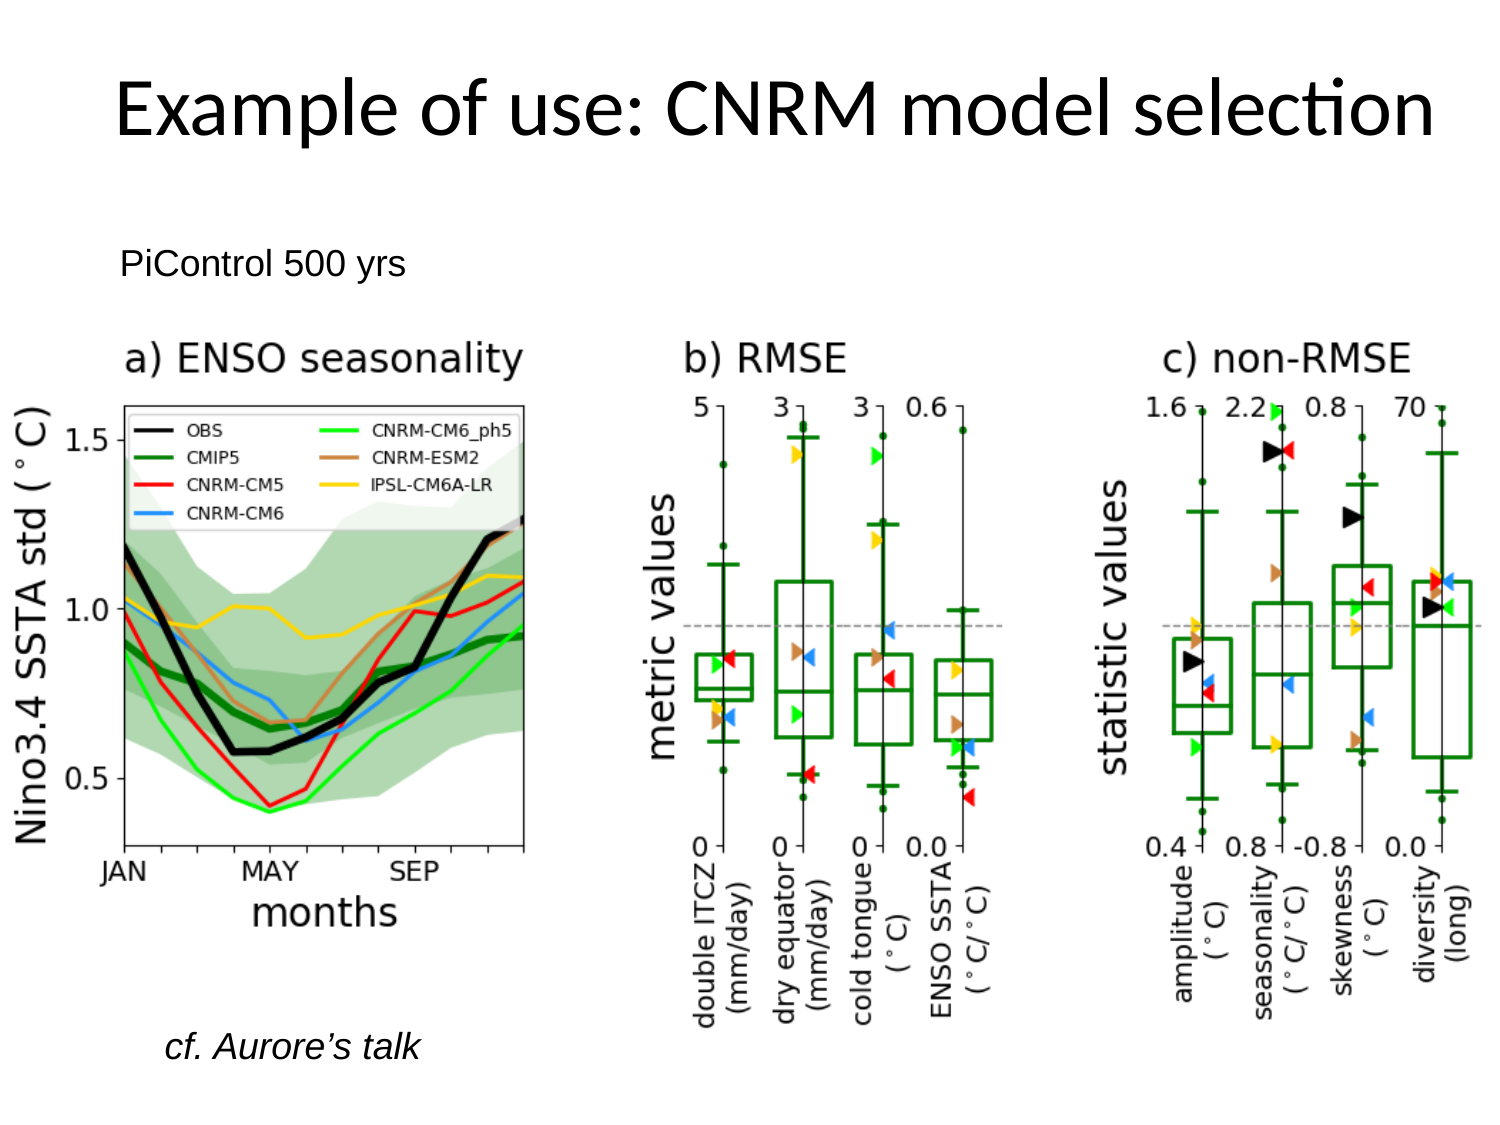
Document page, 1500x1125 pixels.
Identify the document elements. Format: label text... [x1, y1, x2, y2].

text_box cf. Aurore’s talk [149, 1014, 436, 1075]
picture [0, 327, 1500, 1041]
text_box Example of use: CNRM model selection [75, 45, 1477, 233]
text_box PiControl 500 yrs [104, 233, 422, 292]
